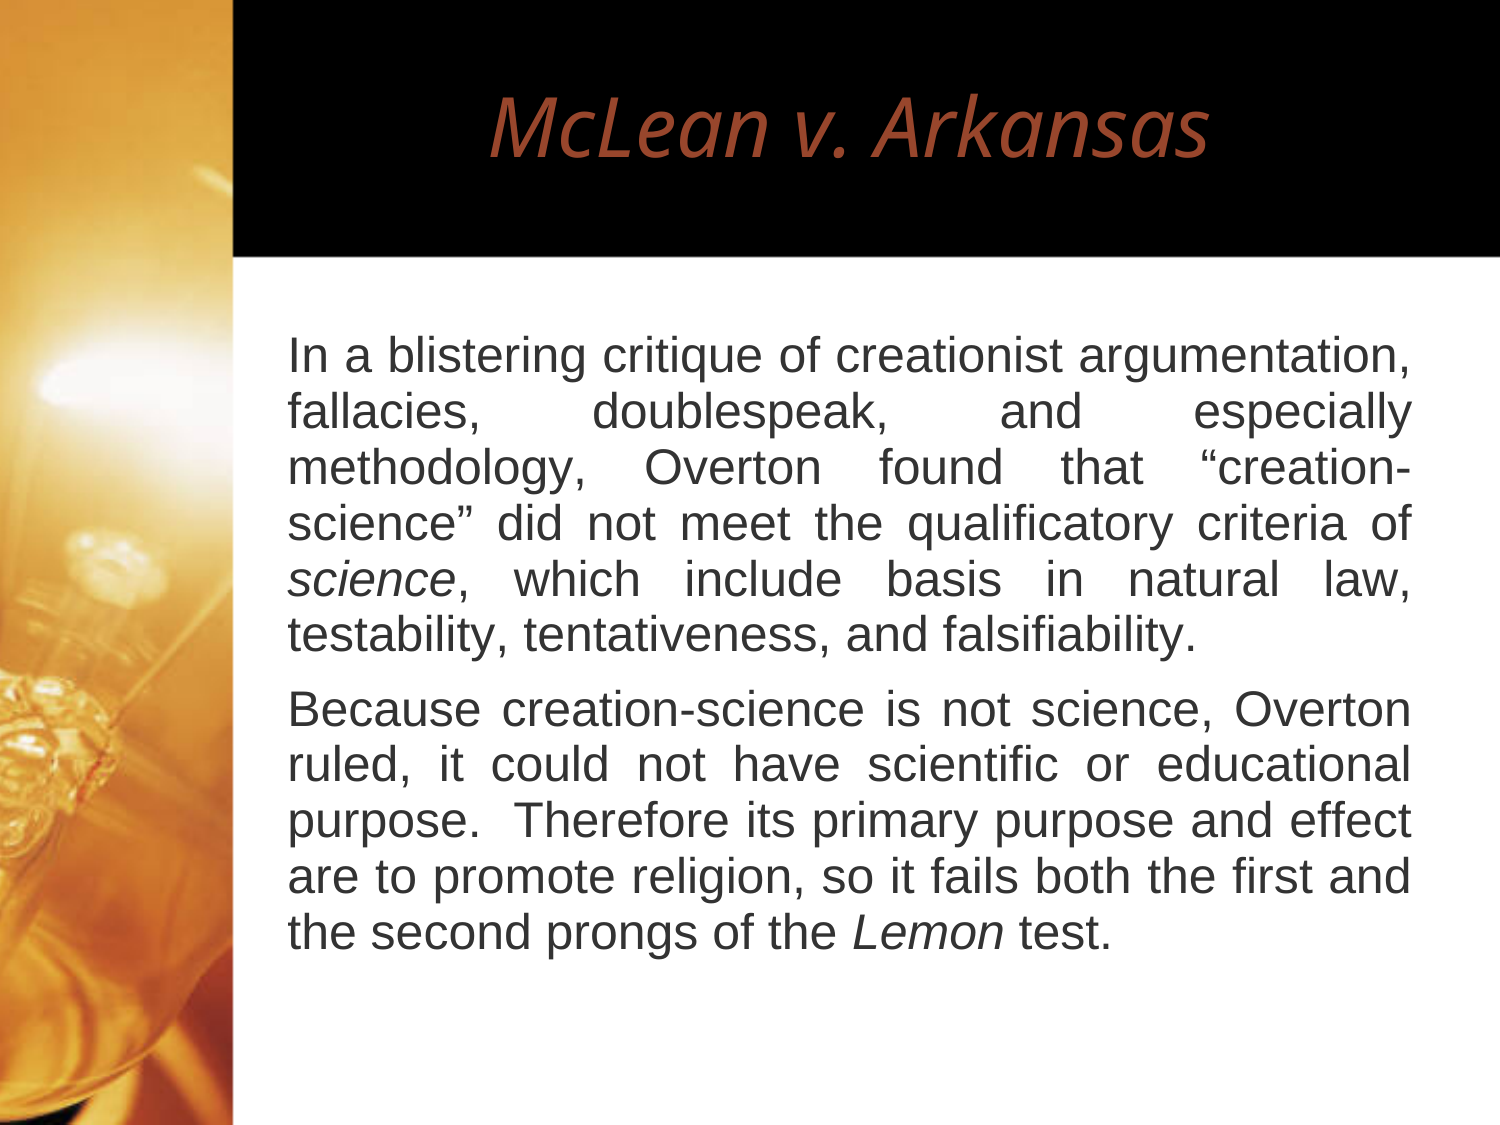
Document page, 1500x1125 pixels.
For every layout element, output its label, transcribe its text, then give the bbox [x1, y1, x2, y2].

subtitle In a blistering critique of creationist argumentation, fallacies, doublespeak, and especially methodology, Overton found that “creation-science” did not meet the qualificatory criteria of science, which include basis in natural law, testability, tentativeness, and falsifiability. Because creation-science is not science, Overton ruled, it could not have scientific or educational purpose. Therefore its primary purpose and effect are to promote religion, so it fails both the first and the second prongs of the Lemon test. [287, 287, 1413, 1001]
picture [0, 0, 1500, 1125]
title McLean v. Arkansas [287, 17, 1413, 233]
